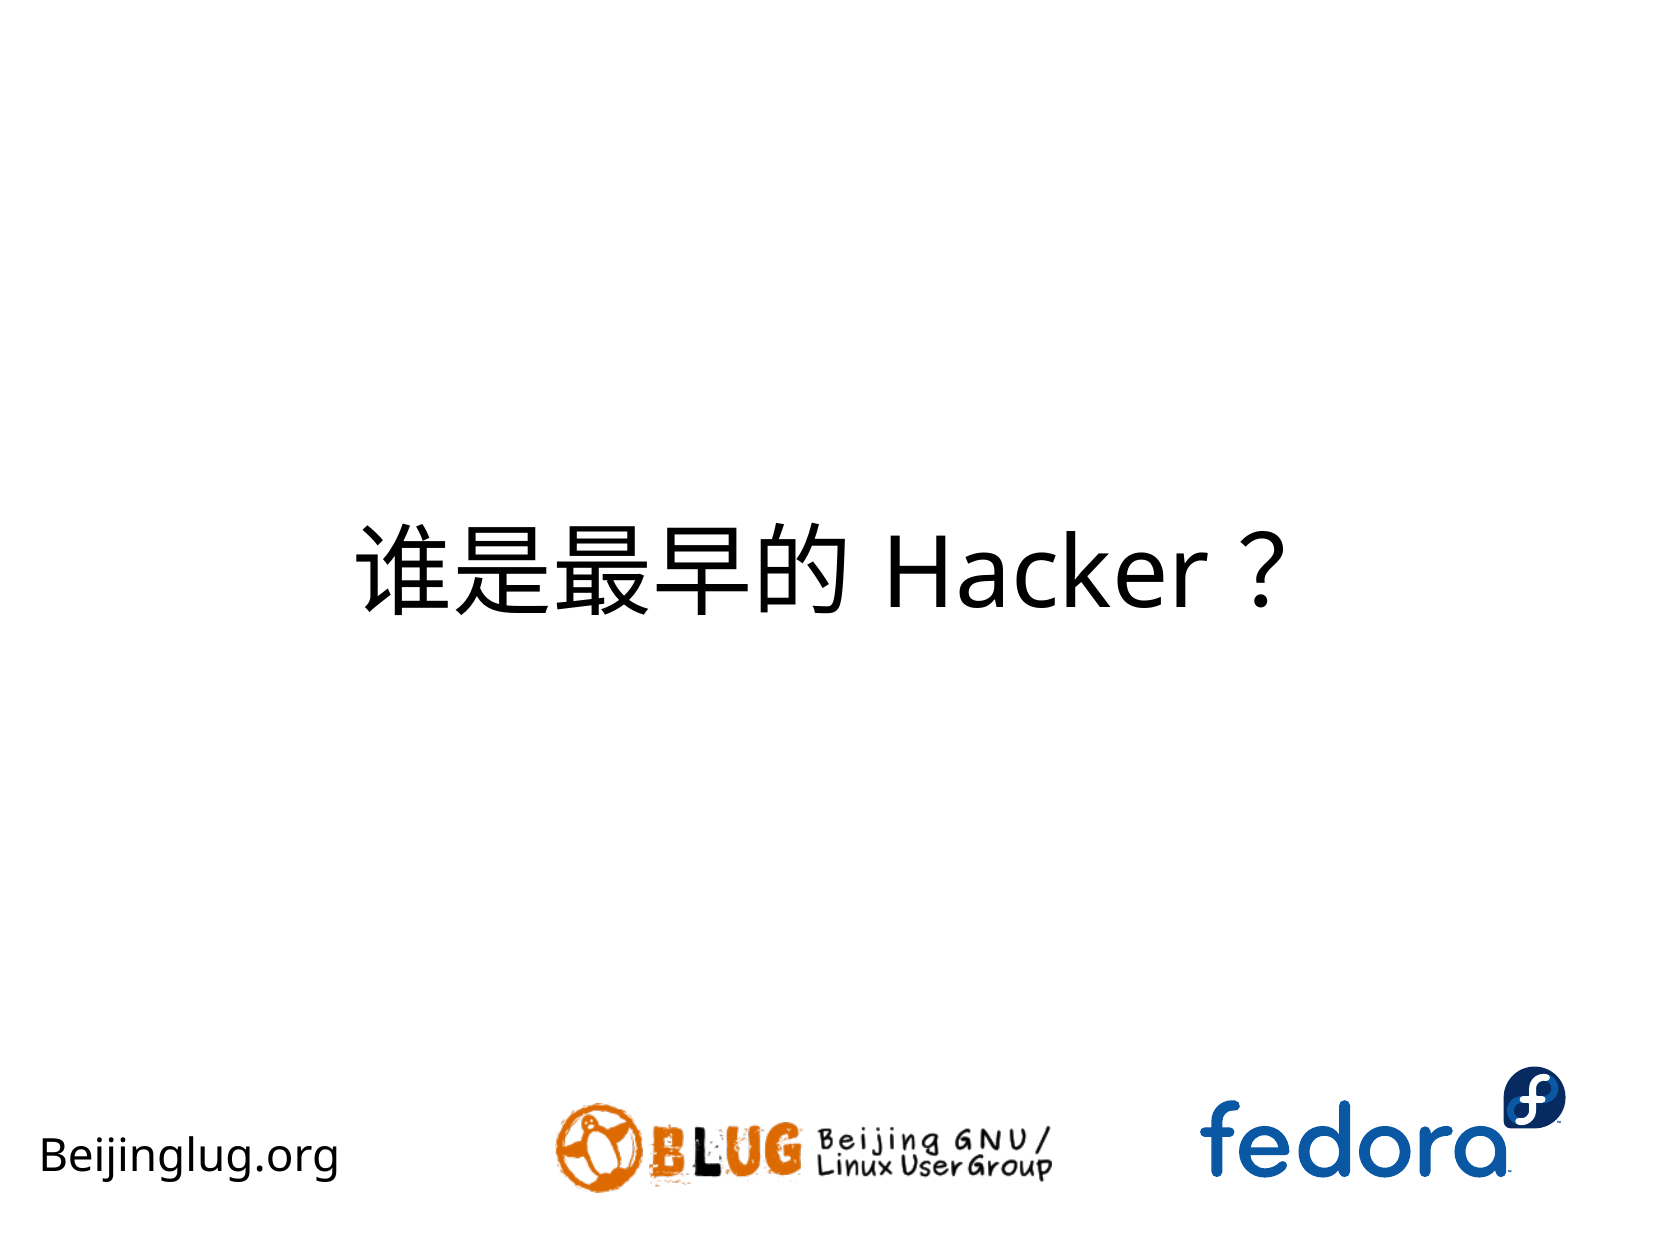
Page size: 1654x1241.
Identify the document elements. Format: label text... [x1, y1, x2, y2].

picture [555, 1103, 1052, 1193]
text_box 谁是最早的Hacker？ [337, 484, 1369, 648]
